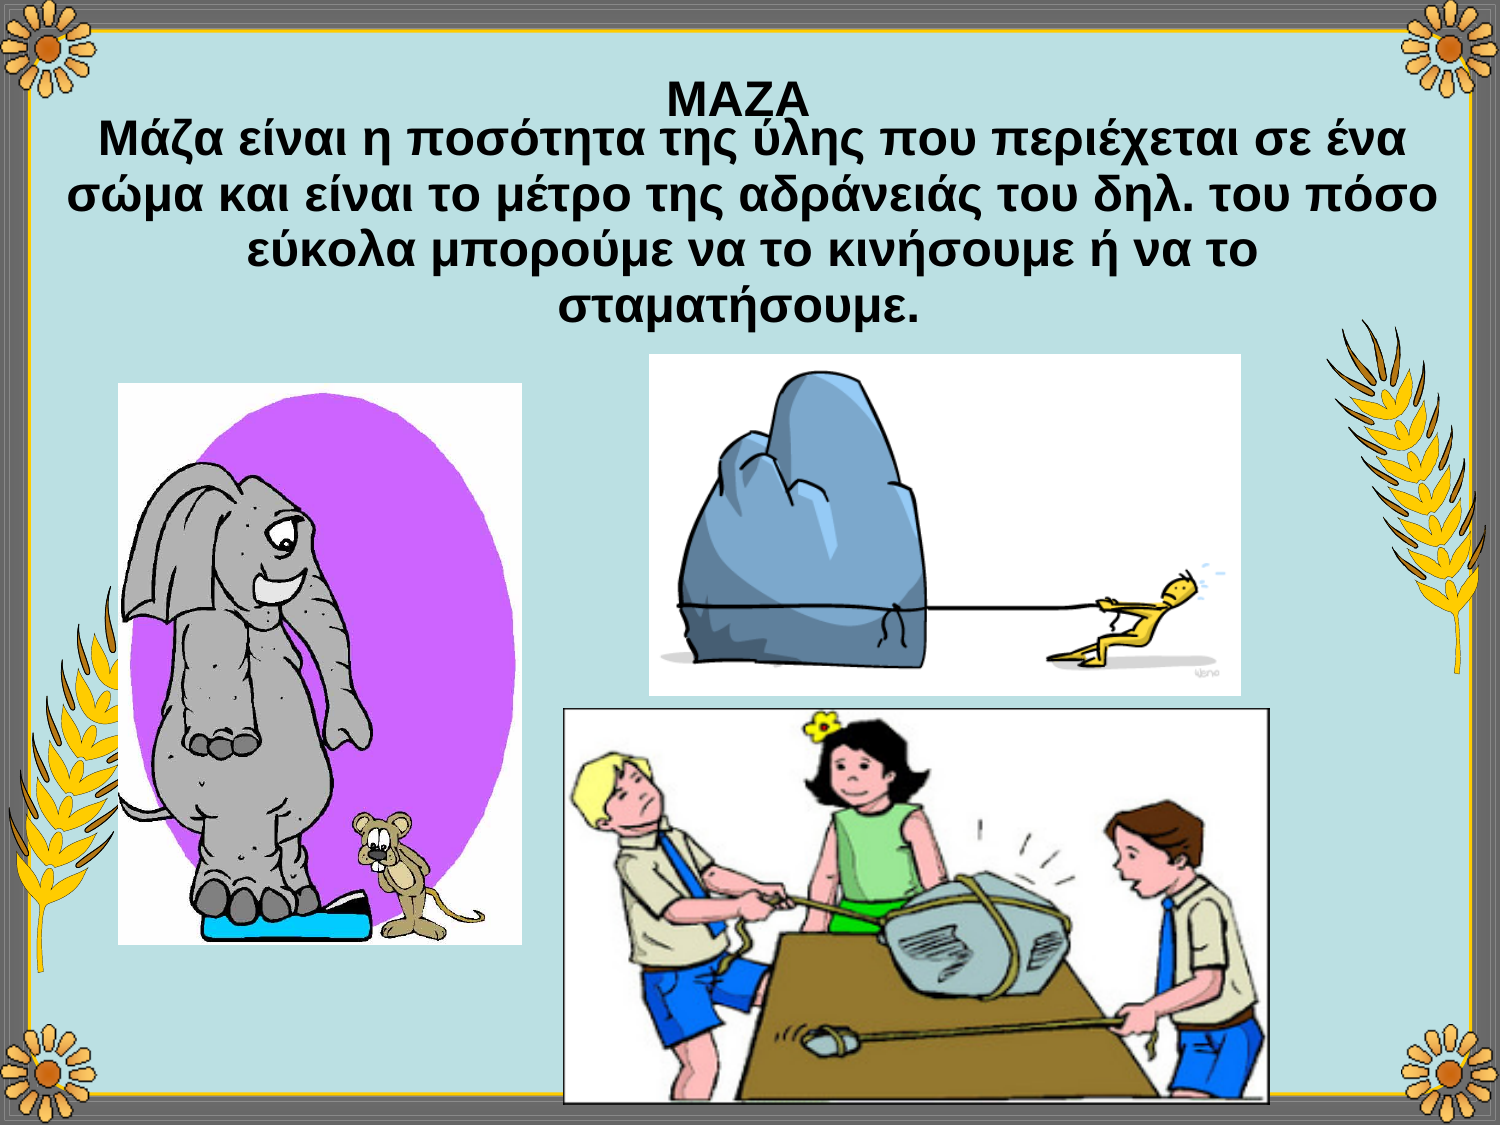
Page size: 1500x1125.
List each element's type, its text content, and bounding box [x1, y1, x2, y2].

picture [1401, 1024, 1500, 1125]
picture [0, 1024, 99, 1125]
picture [0, 0, 99, 100]
text_box Μάζα είναι η ποσότητα της ύλης που περιέχεται σε ένα σώμα και είναι το μέτρο της αδράνειάς του δηλ. του πόσο εύκολα μπορούμε να το κινήσουμε ή να το σταματήσουμε. [59, 88, 1447, 355]
picture [563, 708, 1270, 1105]
picture [118, 383, 522, 945]
picture [649, 354, 1241, 696]
text_box ΜΑΖΑ [590, 59, 886, 134]
picture [1401, 0, 1500, 100]
